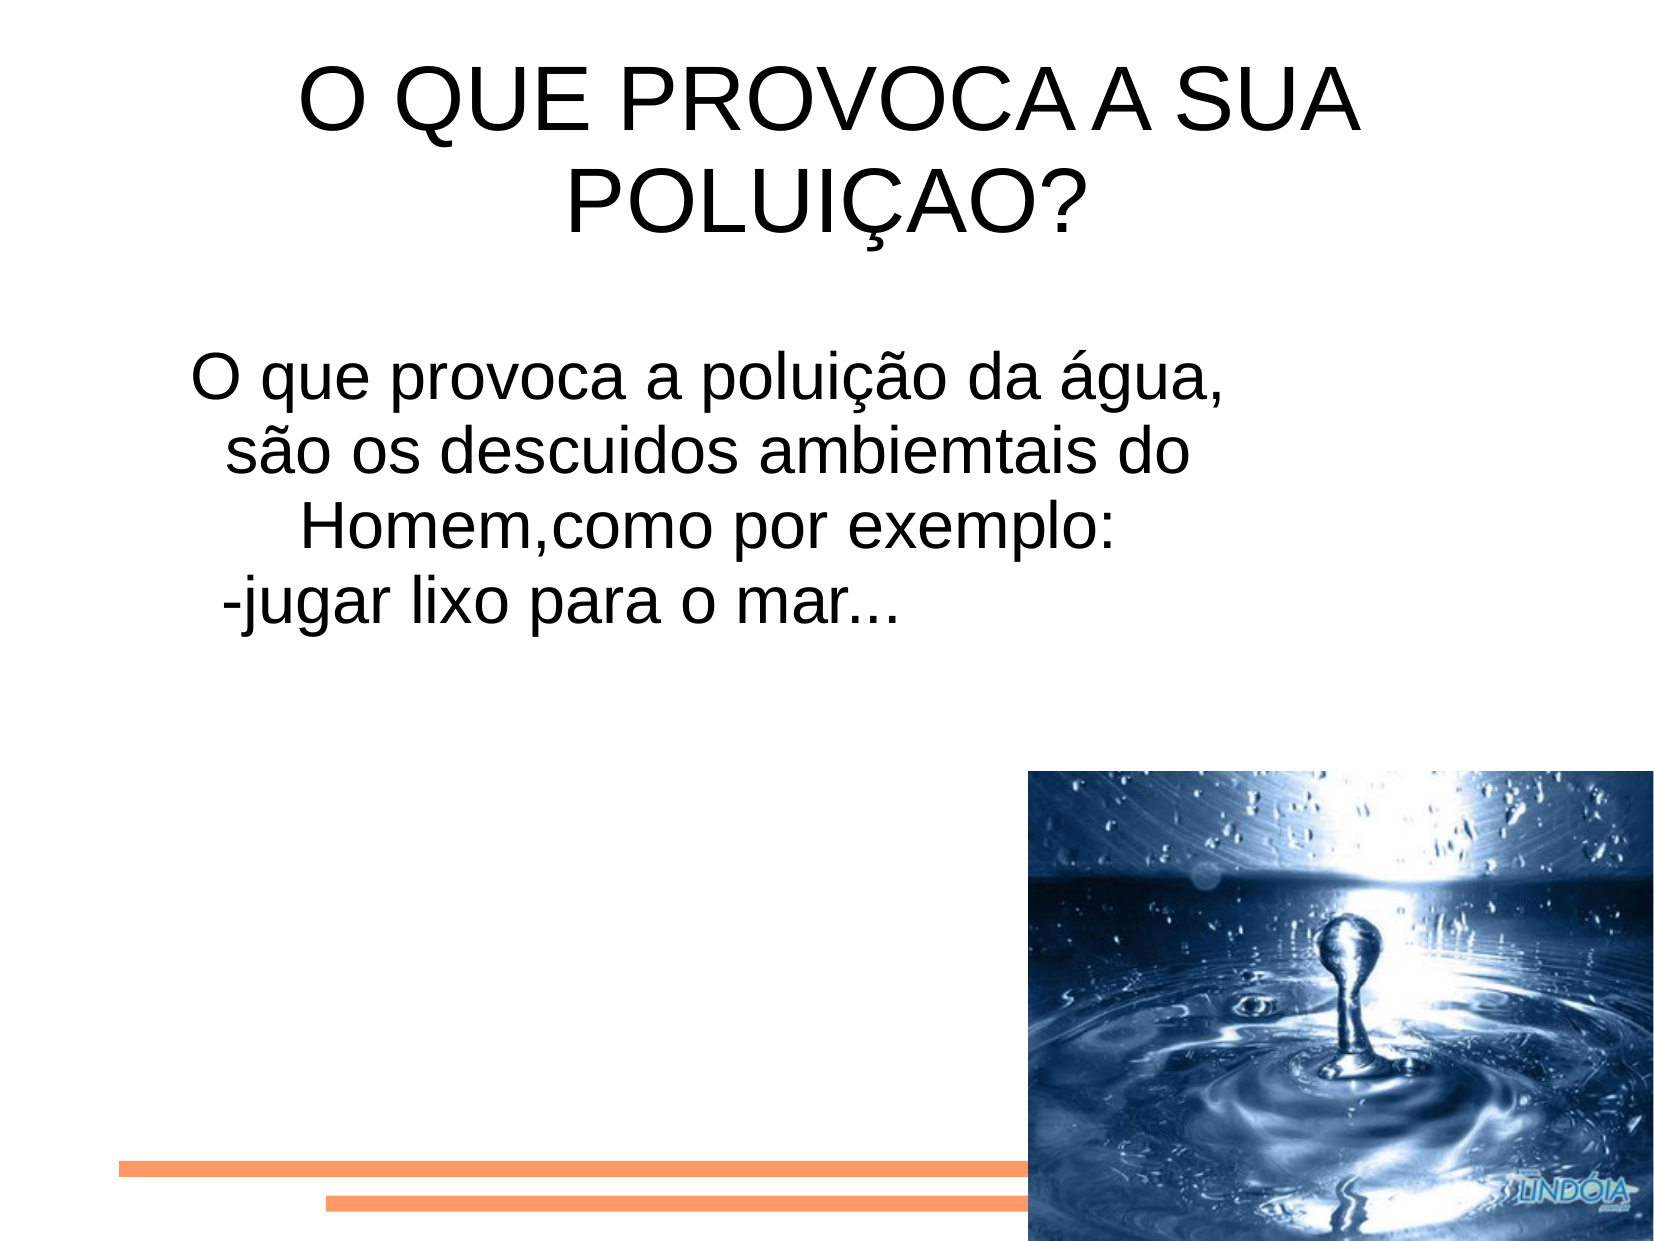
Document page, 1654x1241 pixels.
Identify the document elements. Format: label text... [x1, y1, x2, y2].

title O QUE PROVOCA A SUA POLUIÇAO? [121, 46, 1534, 254]
subtitle O que provoca a poluição da água, são os descuidos ambiemtais do Homem,como por exemplo: -jugar lixo para o mar... [147, 297, 1270, 680]
picture [1028, 771, 1654, 1241]
